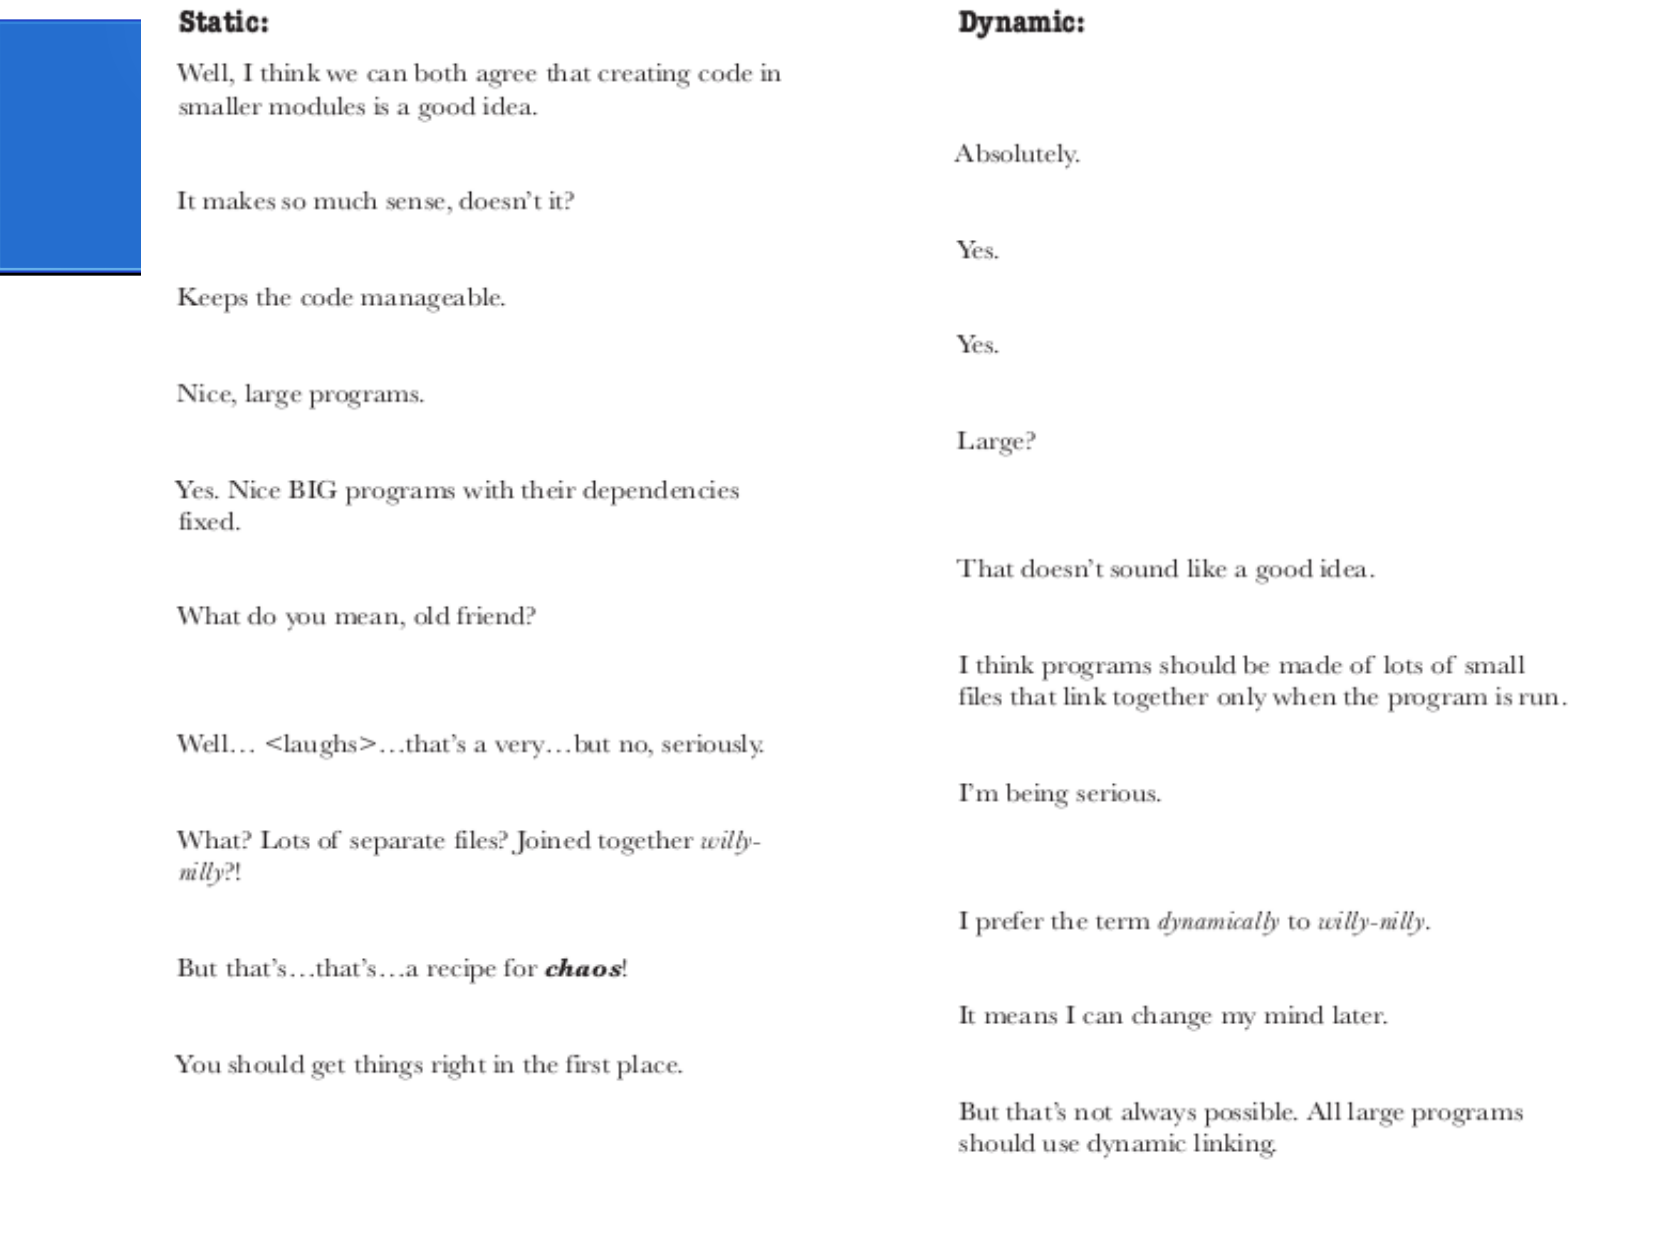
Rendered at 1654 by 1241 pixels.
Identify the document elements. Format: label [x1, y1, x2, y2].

picture [141, 0, 1583, 1205]
